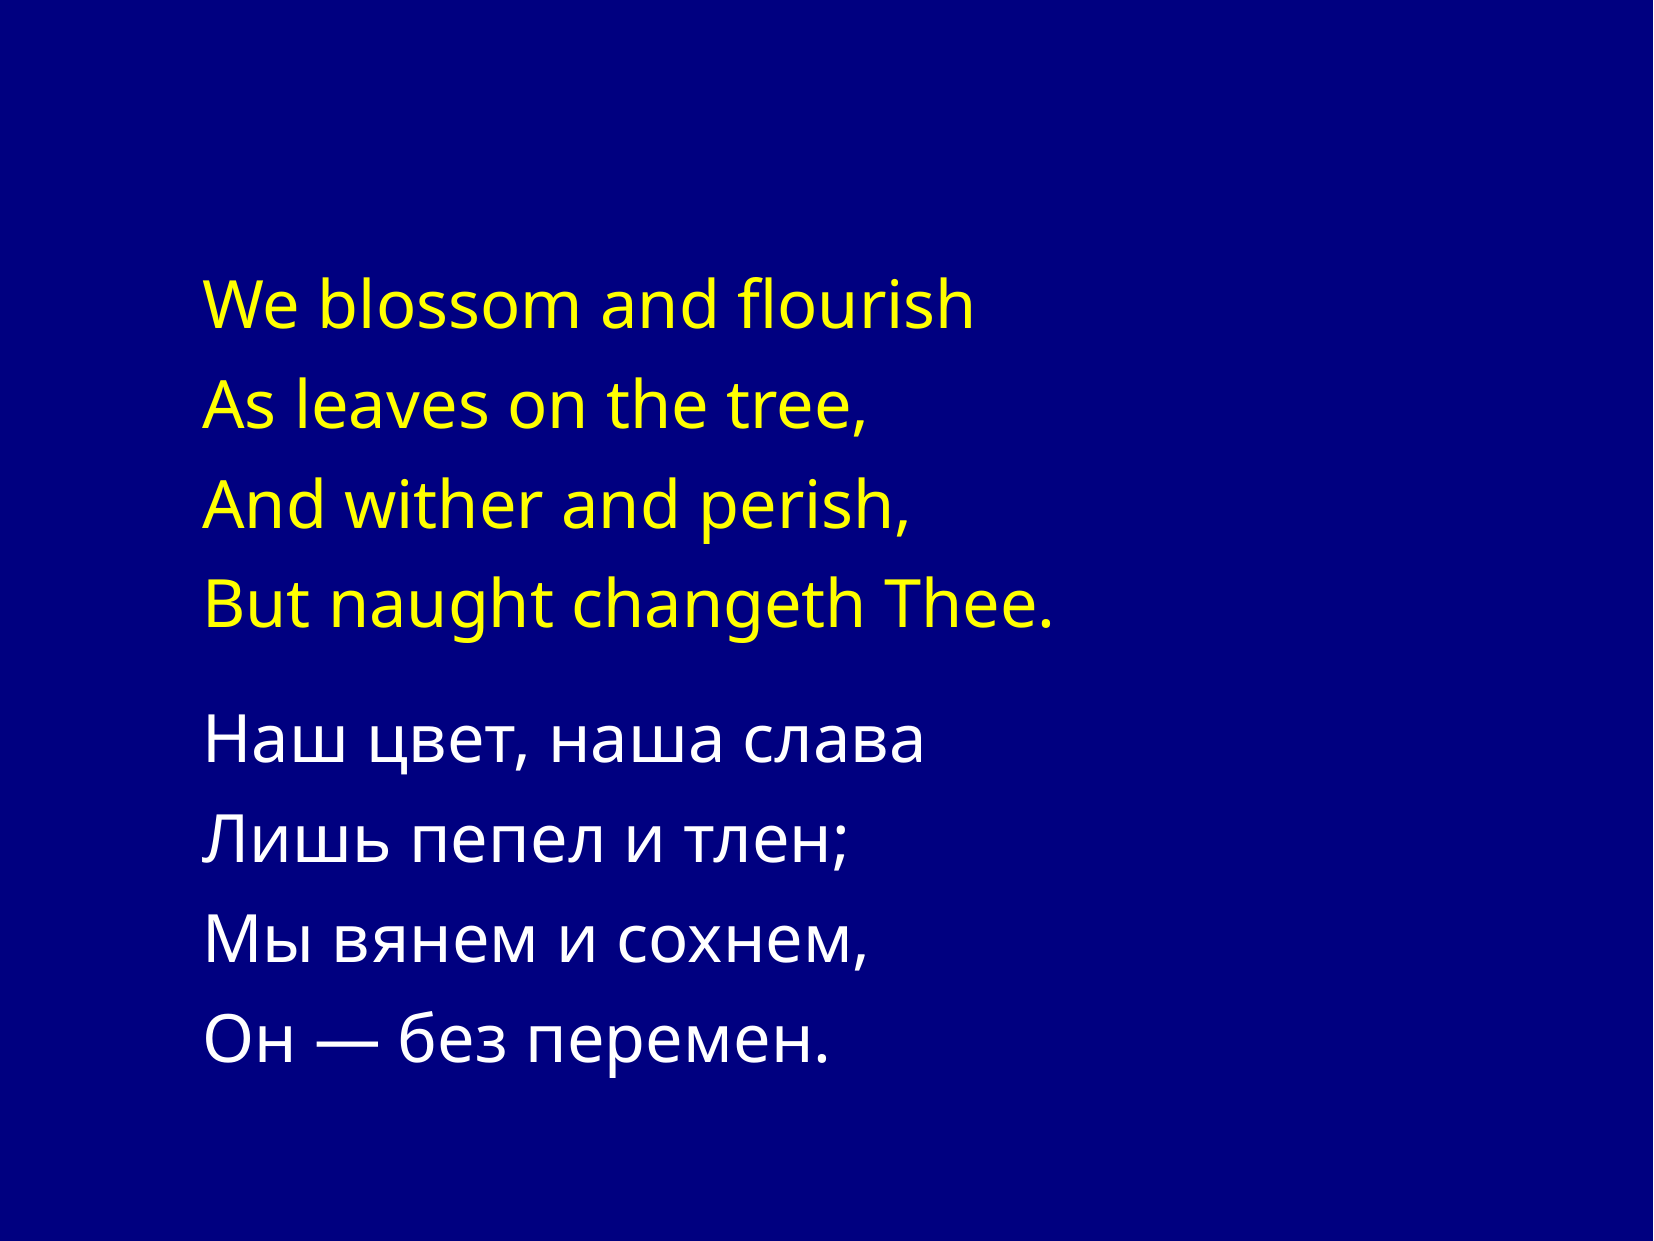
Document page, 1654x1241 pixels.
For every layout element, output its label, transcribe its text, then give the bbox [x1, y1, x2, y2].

text_box Наш цвет, наша слава Лишь пепел и тлен; Мы вянем и сохнем, Он ― без перемен. [75, 675, 1576, 1163]
text_box We blossom and flourish As leaves on the tree, And wither and perish, But naught changeth Thee. [75, 150, 1576, 638]
